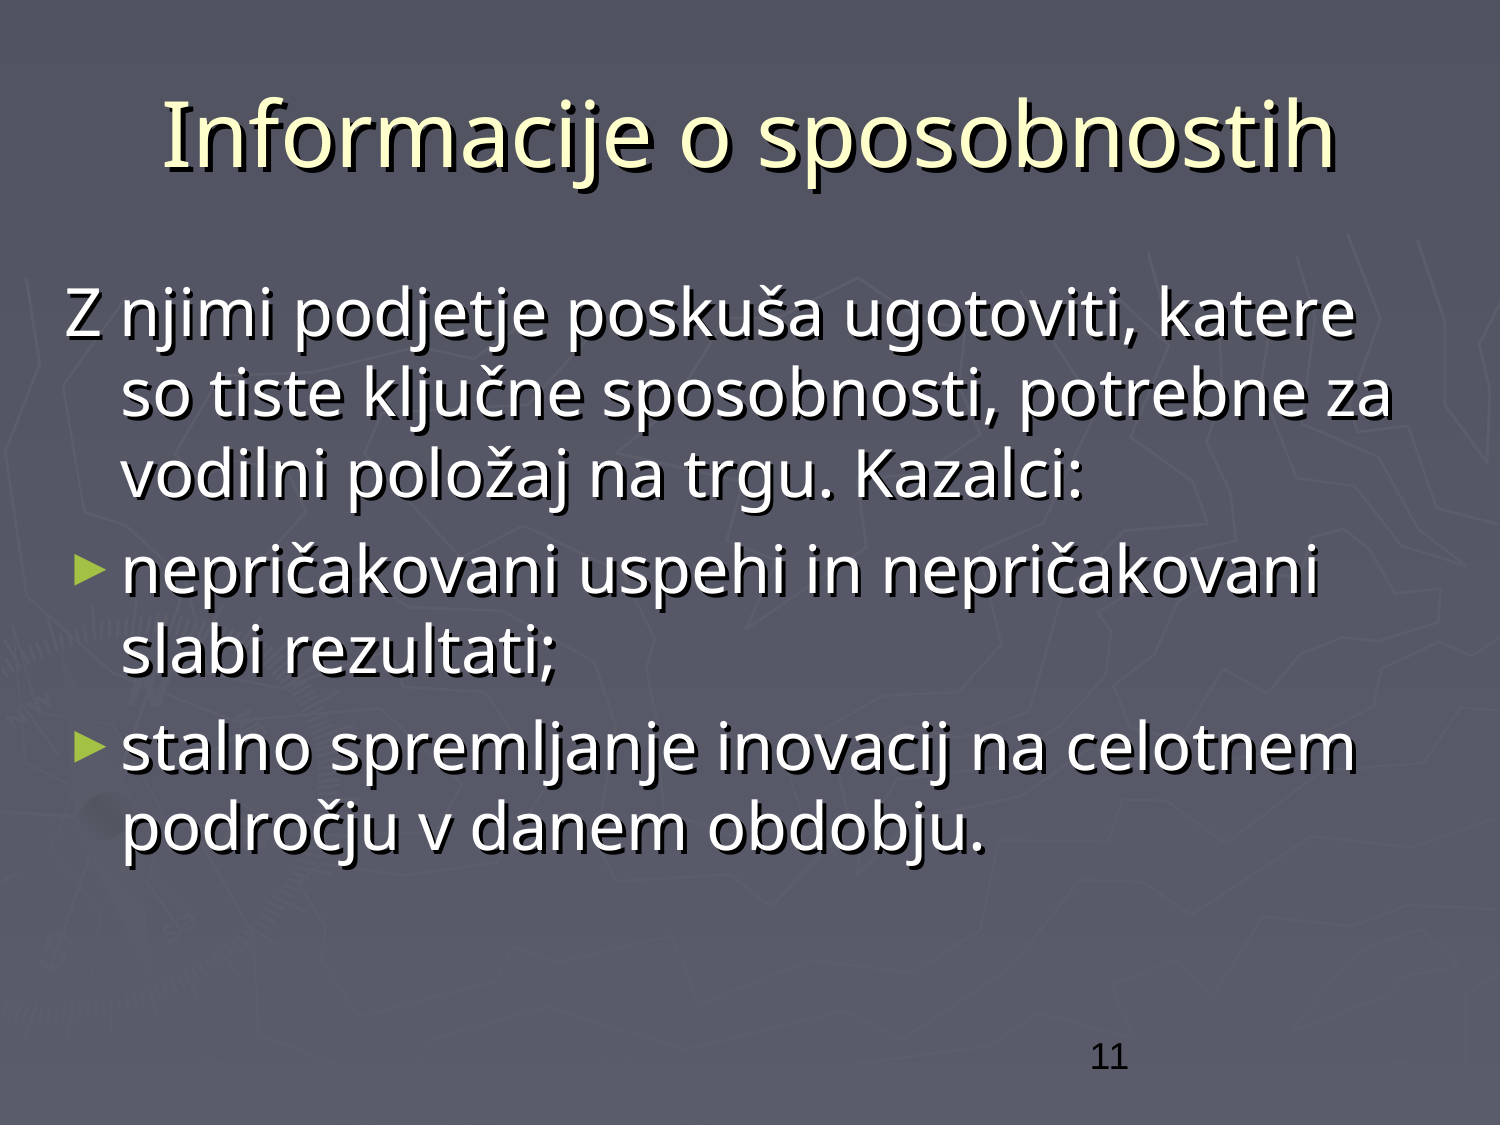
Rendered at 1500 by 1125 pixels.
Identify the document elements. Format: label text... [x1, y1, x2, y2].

title Informacije o sposobnostih [49, 37, 1451, 225]
list Z njimi podjetje poskuša ugotoviti, katere so tiste ključne sposobnosti, potrebne za vodilni položaj na trgu. Kazalci: nepričakovani uspehi in nepričakovani slabi rezultati; stalno spremljanje inovacij na celotnem področju v danem obdobju. [49, 262, 1451, 1001]
